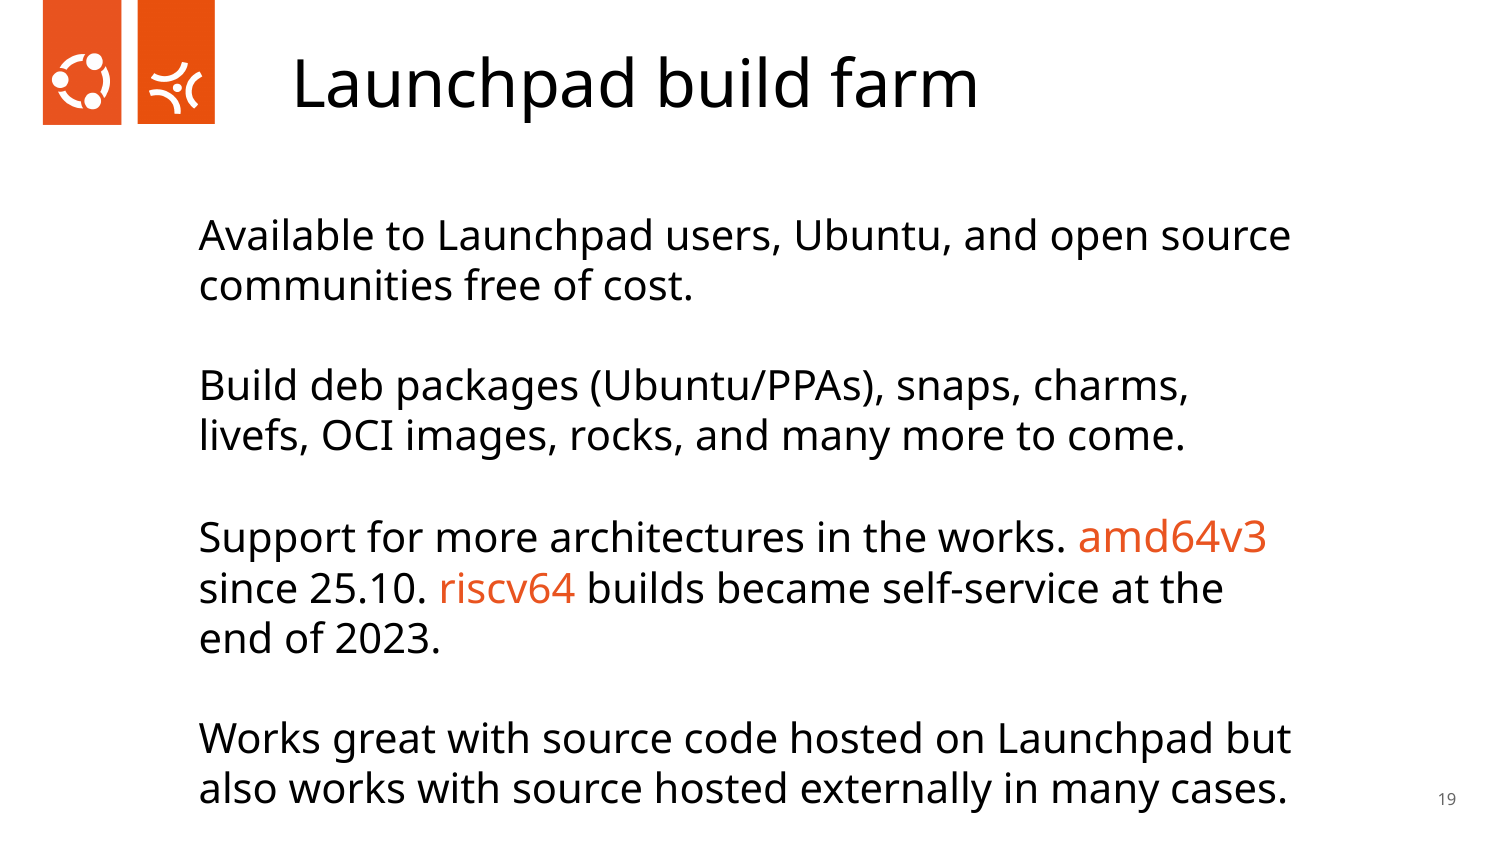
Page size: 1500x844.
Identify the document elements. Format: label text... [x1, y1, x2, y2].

slide_number <number> [1381, 773, 1472, 839]
text_box Available to Launchpad users, Ubuntu, and open source communities free of cost. Build deb packages (Ubuntu/PPAs), snaps, charms, livefs, OCI images, rocks, and many more to come. Support for more architectures in the works. amd64v3 since 25.10. riscv64 builds became self-service at the end of 2023. Works great with source code hosted on Launchpad but also works with source hosted externally in many cases. [183, 193, 1317, 350]
title Launchpad build farm [291, 40, 986, 124]
picture [137, 0, 216, 124]
